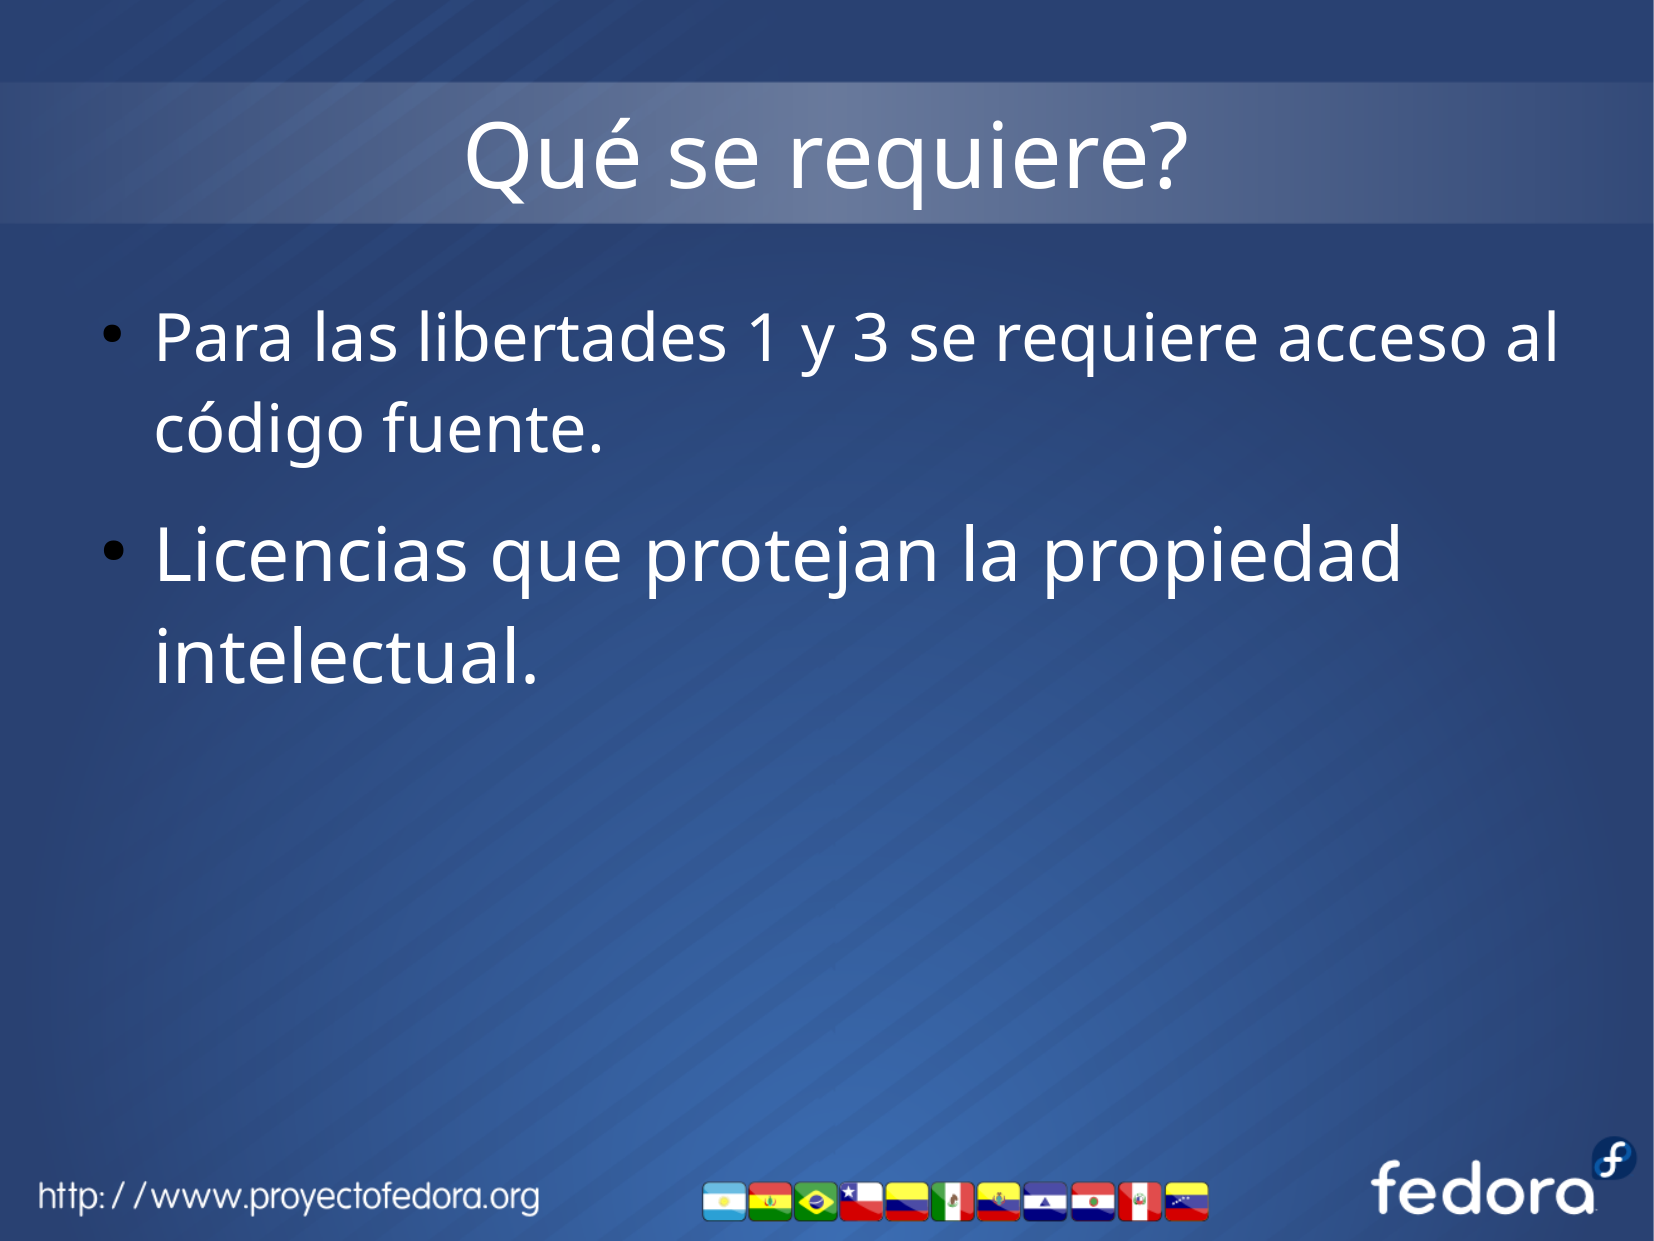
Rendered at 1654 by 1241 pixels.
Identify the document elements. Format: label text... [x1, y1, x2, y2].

title Qué se requiere? [82, 56, 1571, 250]
picture [0, 0, 1654, 1241]
list Para las libertades 1 y 3 se requiere acceso al código fuente. Licencias que protejan la propiedad intelectual. [82, 290, 1571, 1094]
